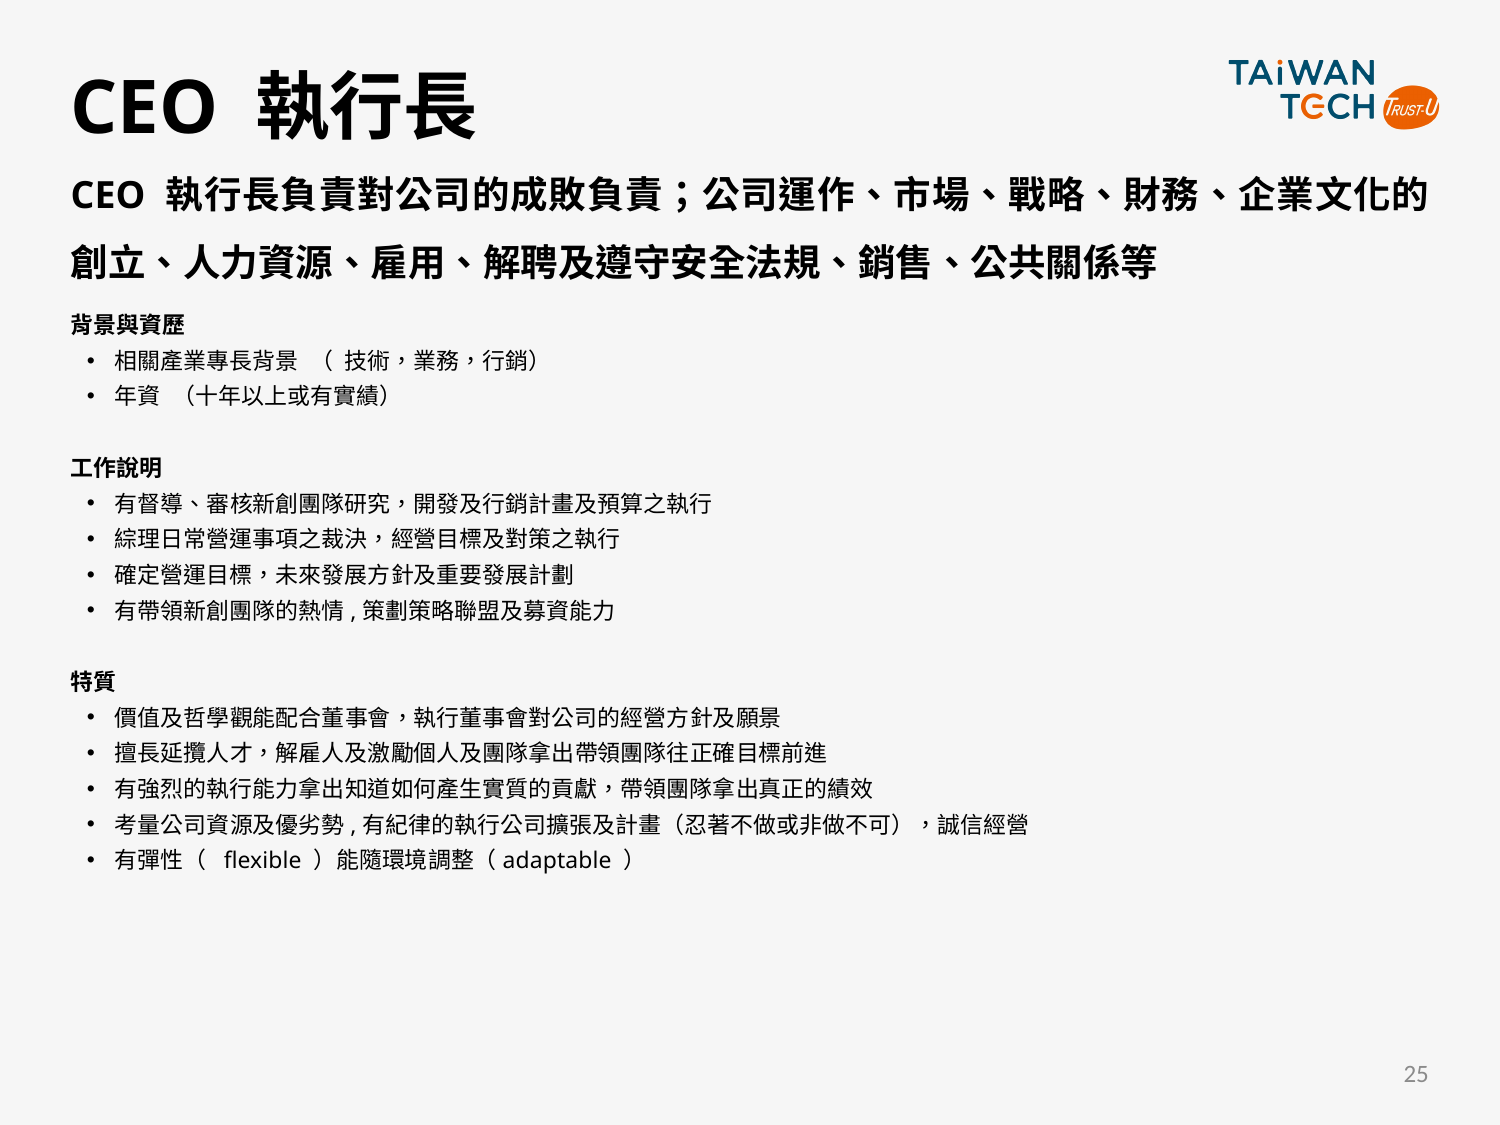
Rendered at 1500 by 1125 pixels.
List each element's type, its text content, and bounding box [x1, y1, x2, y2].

text_box 背景與資歷 相關產業專長背景 （ 技術，業務，行銷） 年資 （十年以上或有實績） 工作說明 有督導、審核新創團隊研究，開發及行銷計畫及預算之執行 綜理日常營運事項之裁決，經營目標及對策之執行 確定營運目標，未來發展方針及重要發展計劃 有帶領新創團隊的熱情,策劃策略聯盟及募資能力 特質 價值及哲學觀能配合董事會，執行董事會對公司的經營方針及願景 擅長延攬人才，解雇人及激勵個人及團隊拿出帶領團隊往正確目標前進 有強烈的執行能力拿出知道如何產生實質的貢獻，帶領團隊拿出真正的績效 考量公司資源及優劣勢,有紀律的執行公司擴張及計畫（忍著不做或非做不可），誠信經營 有彈性（ flexible ）能隨環境調整（adaptable ） [55, 295, 1444, 881]
text_box CEO 執行長負責對公司的成敗負責；公司運作、市場、戰略、財務、企業文化的創立、人力資源、雇用、解聘及遵守安全法規、銷售、公共關係等 [55, 141, 1444, 292]
slide_number <編號> [1106, 1042, 1445, 1103]
title CEO 執行長 [55, 33, 1444, 141]
